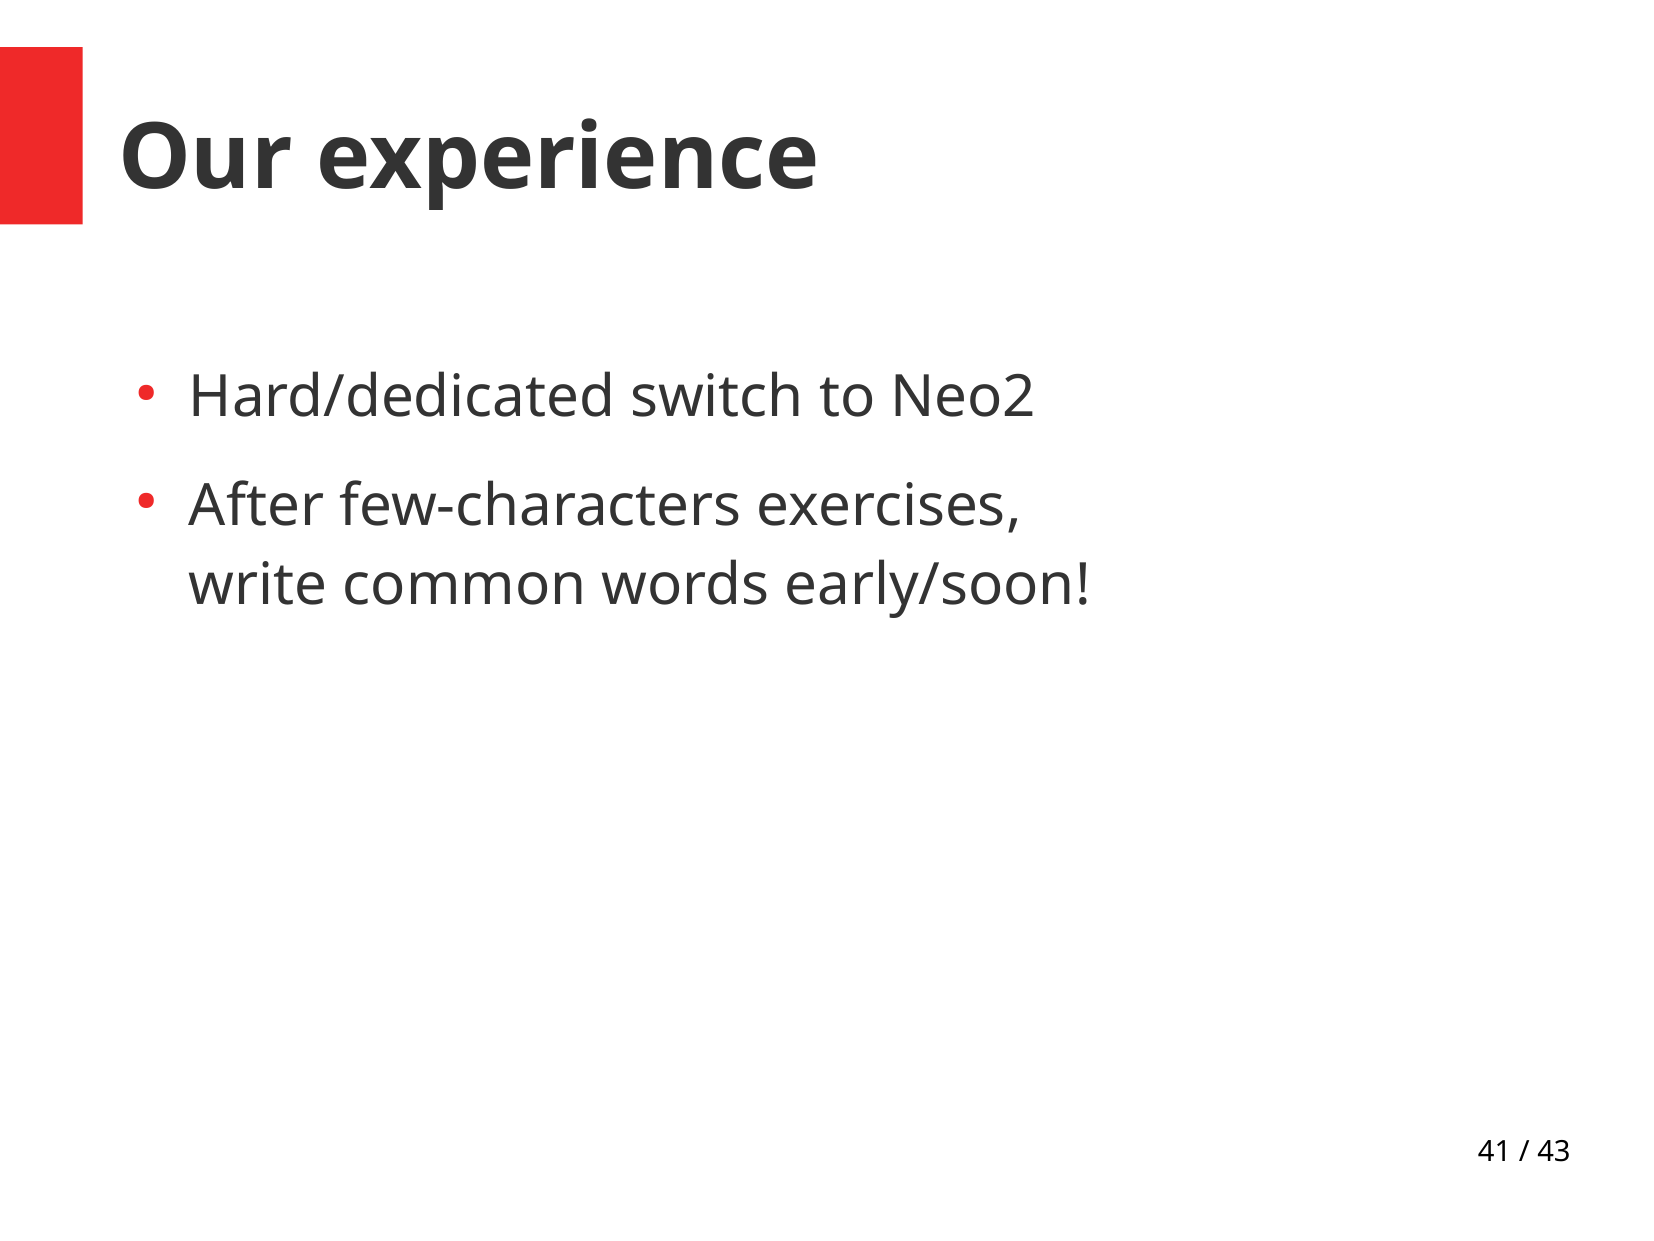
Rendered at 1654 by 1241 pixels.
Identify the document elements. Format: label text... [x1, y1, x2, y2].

title Our experience [118, 49, 1571, 257]
list Hard/dedicated switch to Neo2 After few-characters exercises, write common words early/soon! [118, 354, 1536, 1074]
